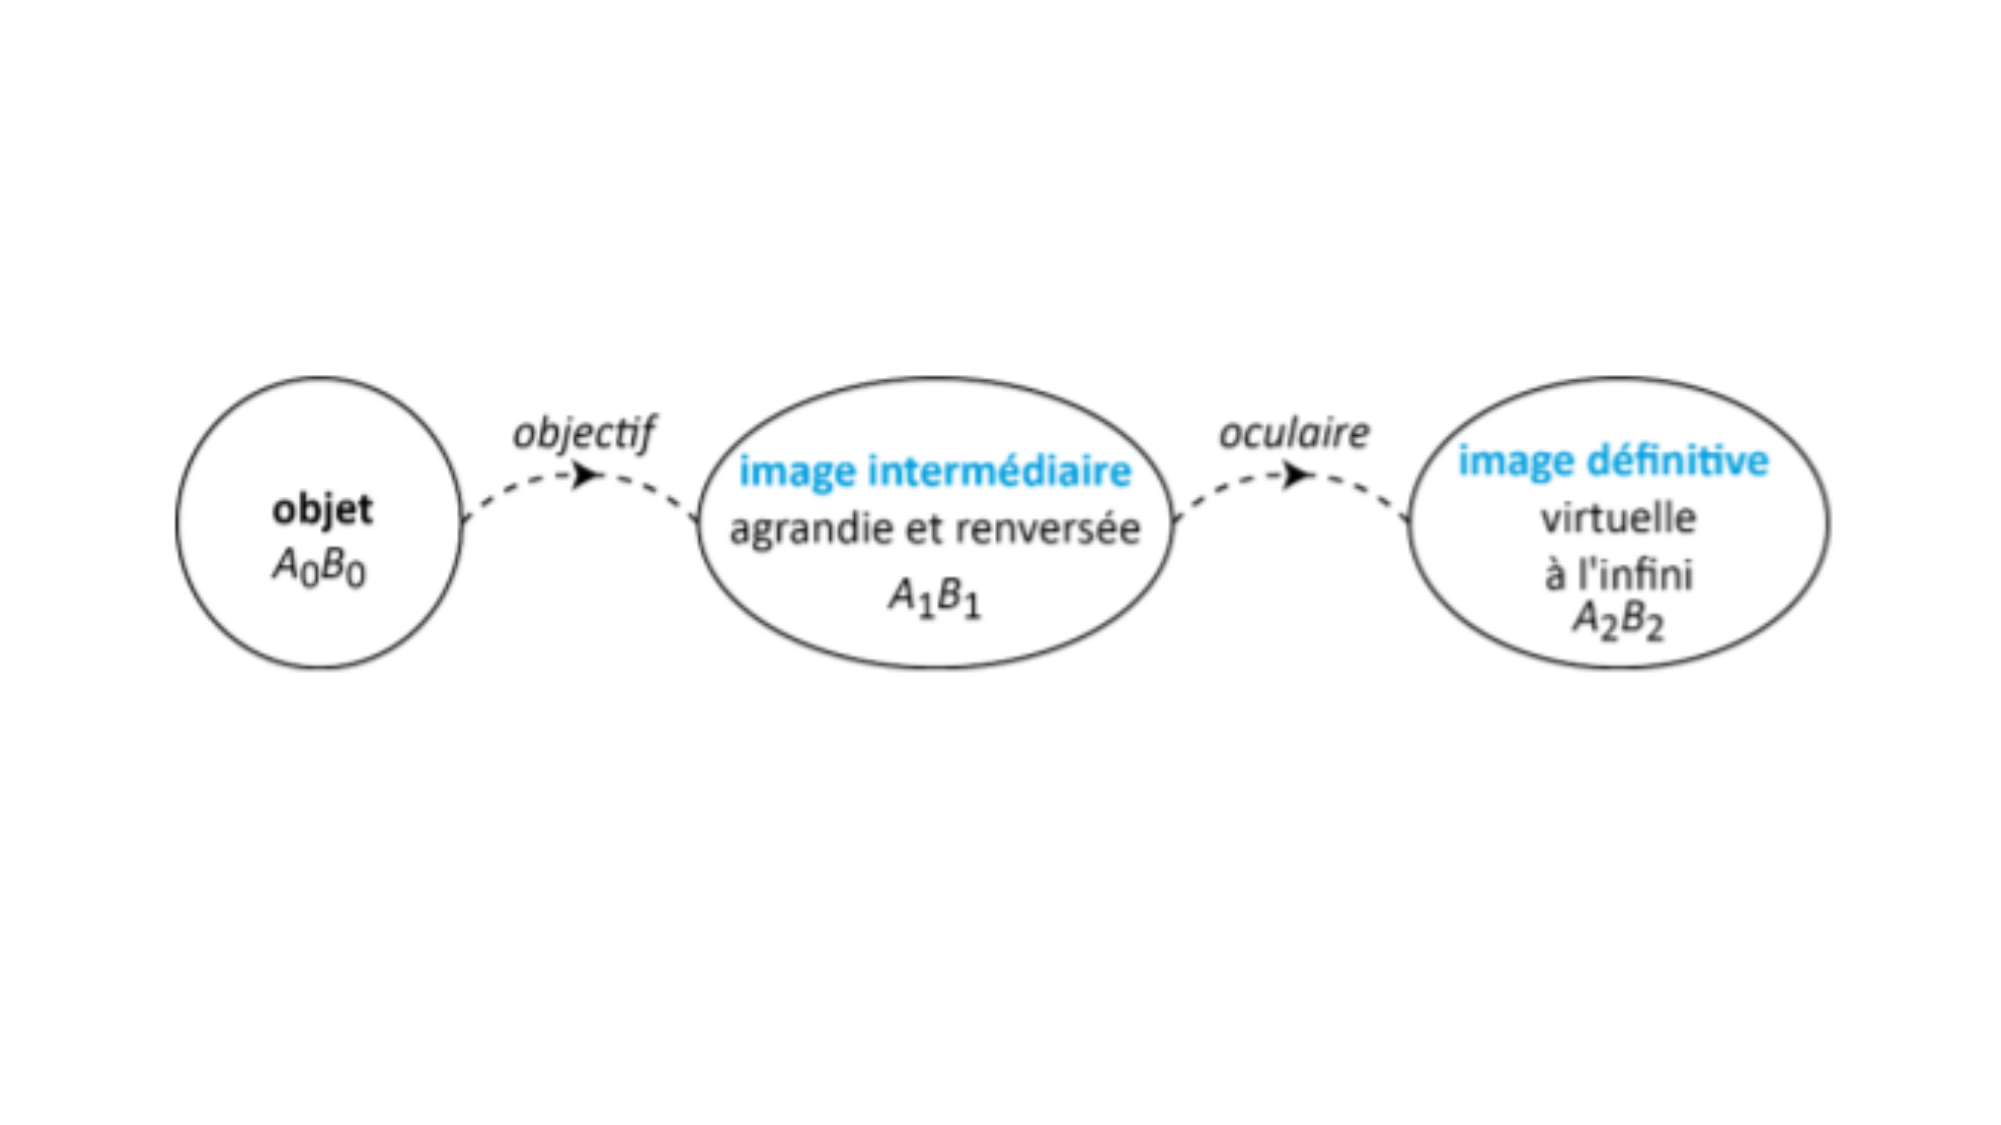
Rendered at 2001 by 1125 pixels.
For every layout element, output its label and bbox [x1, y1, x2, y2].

picture [146, 374, 1854, 682]
